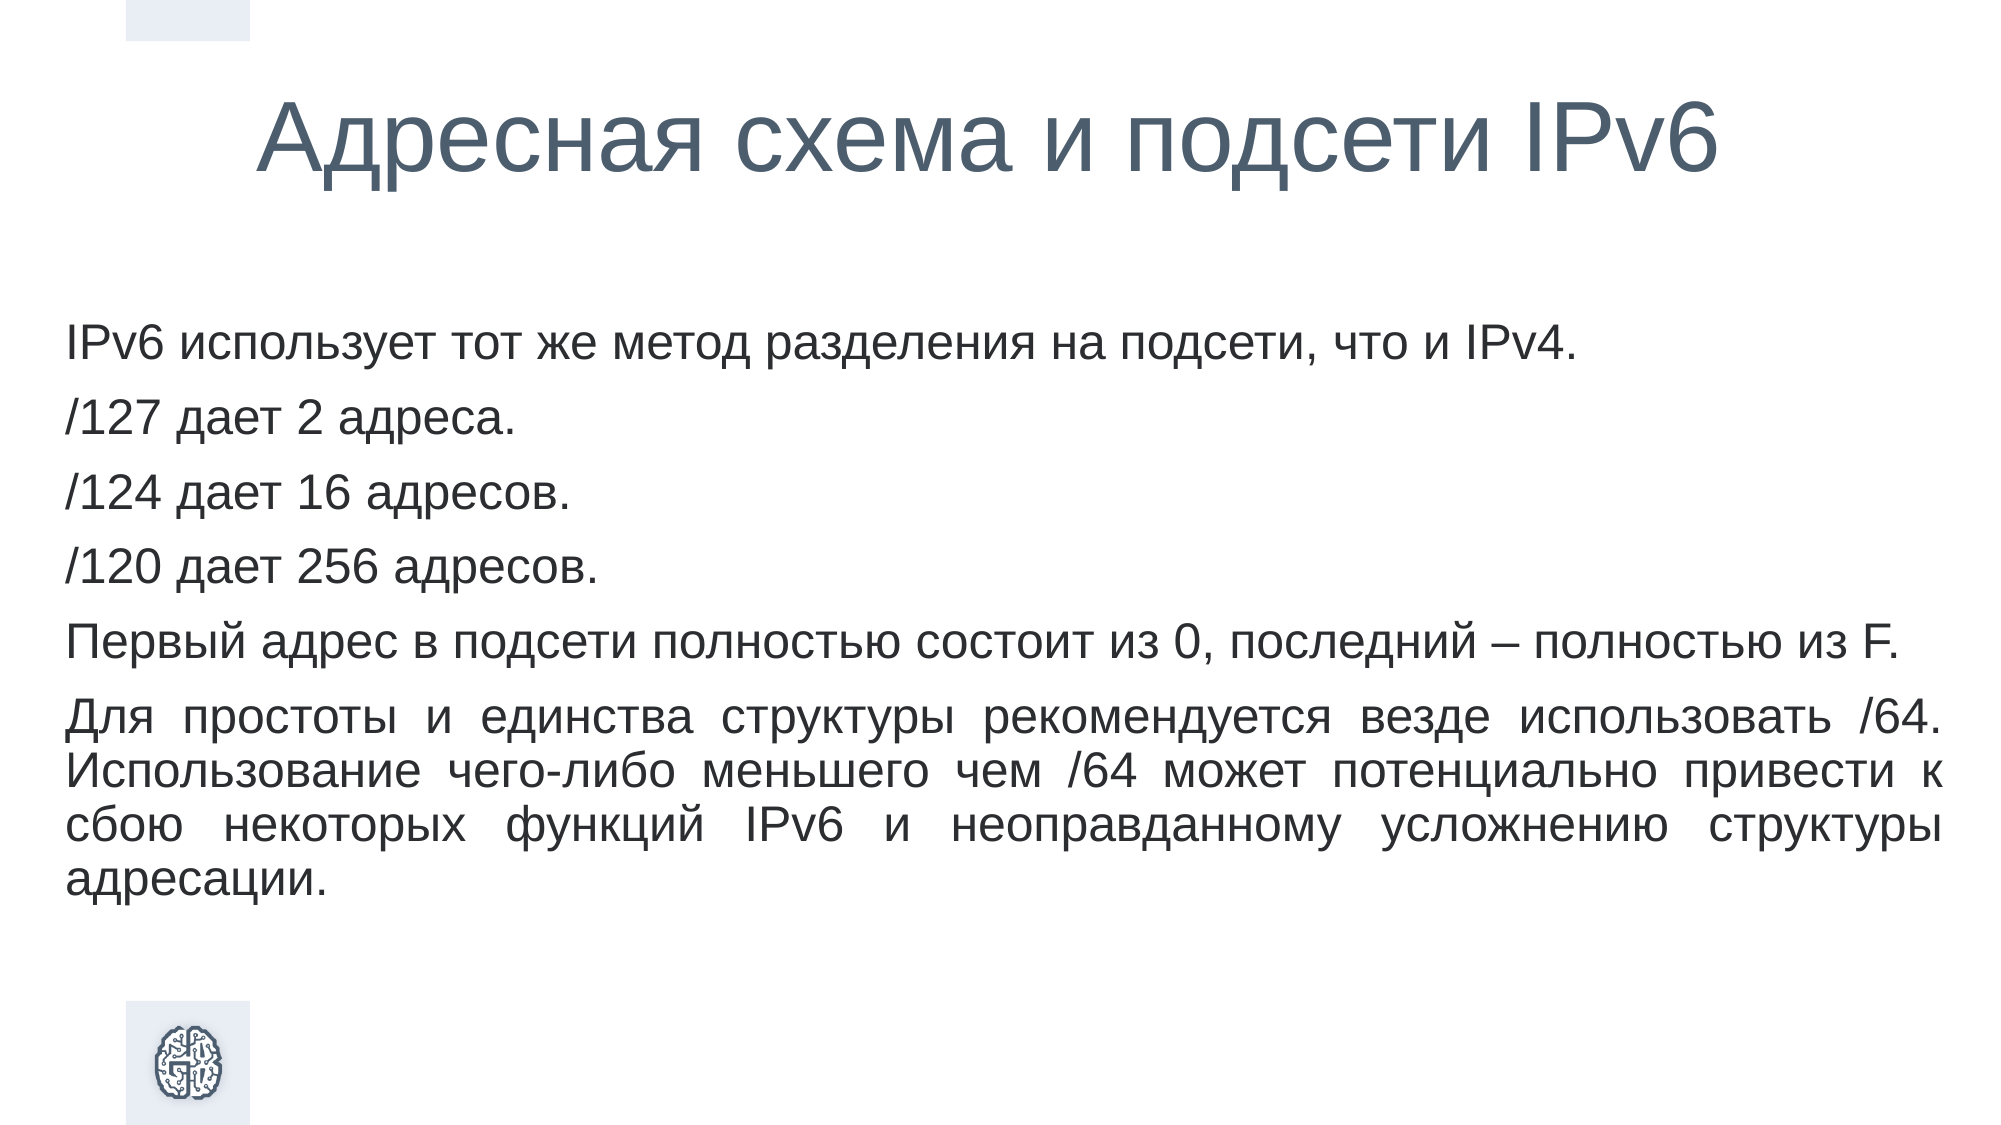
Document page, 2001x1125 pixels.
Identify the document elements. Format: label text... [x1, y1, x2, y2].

title Адресная схема и подсети IPv6 [50, 70, 1929, 209]
list IPv6 использует тот же метод разделения на подсети, что и IPv4. /127 дает 2 адреса. /124 дает 16 адресов. /120 дает 256 адресов. Первый адрес в подсети полностью состоит из 0, последний – полностью из F. Для простоты и единства структуры рекомендуется везде использовать /64. Использование чего-либо меньшего чем /64 может потенциально привести к сбою некоторых функций IPv6 и неоправданному усложнению структуры адресации. [50, 220, 1959, 1035]
picture [144, 1035, 232, 1110]
